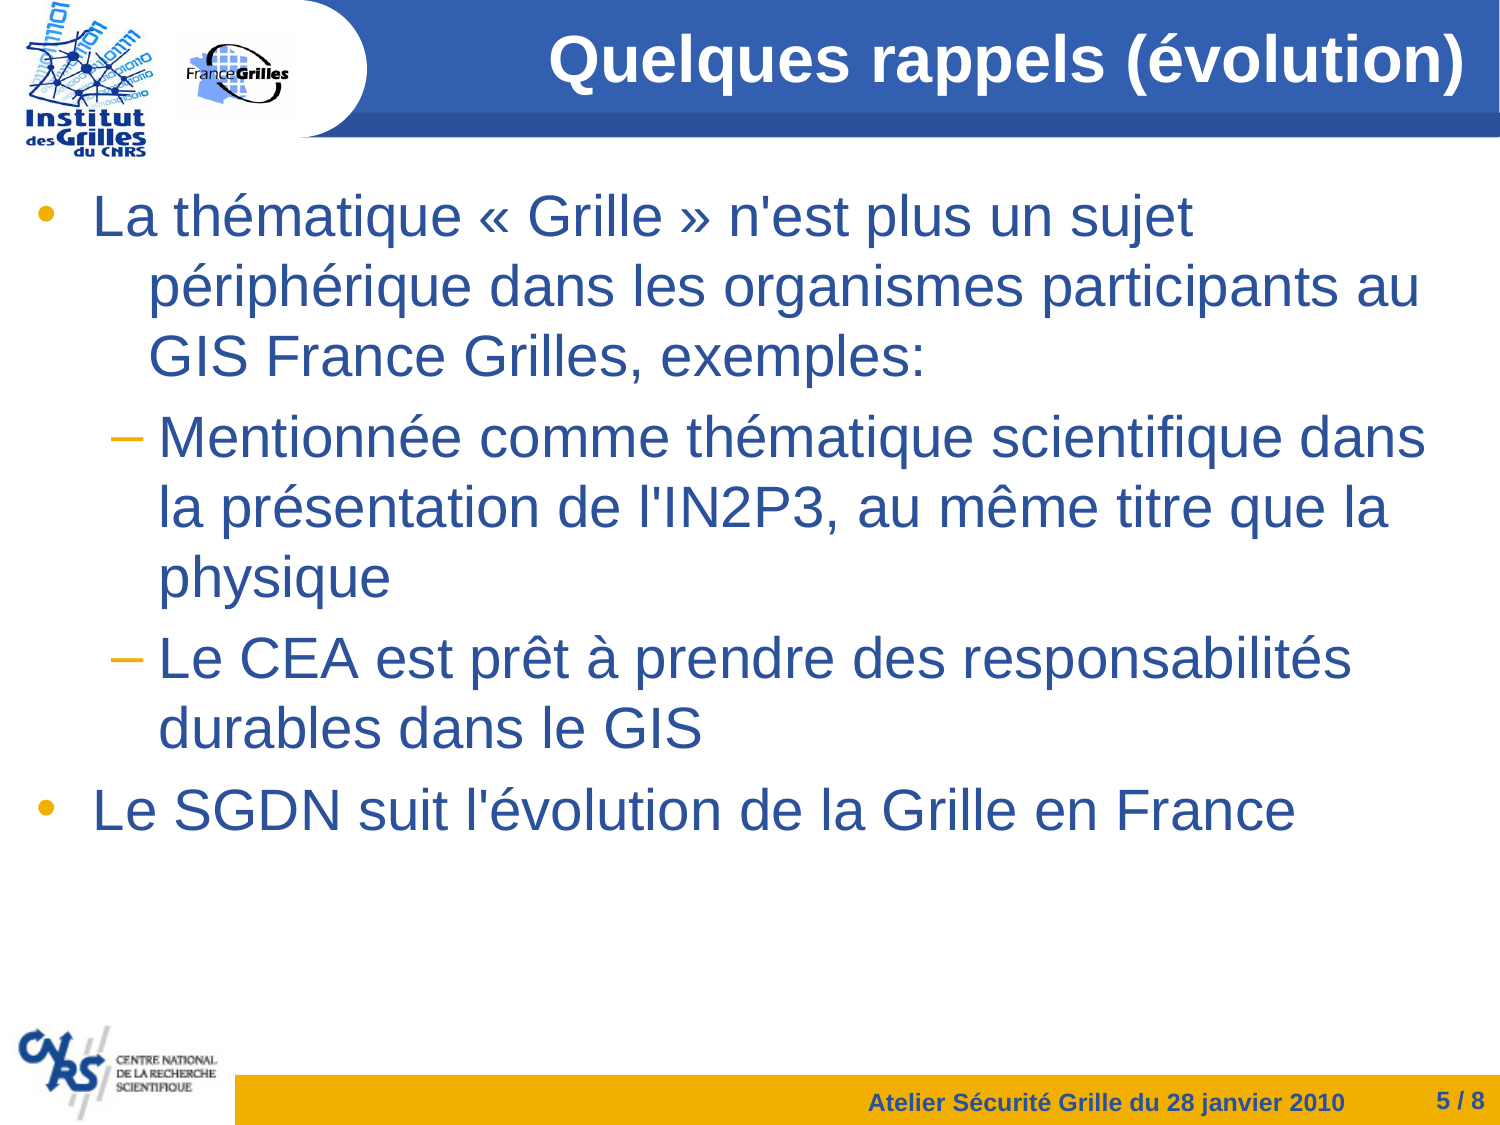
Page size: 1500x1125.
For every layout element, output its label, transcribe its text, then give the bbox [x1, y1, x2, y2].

text_box <numéro> / 8 [1397, 1076, 1500, 1125]
title Quelques rappels (évolution) [395, 0, 1500, 113]
list La thématique « Grille » n'est plus un sujet périphérique dans les organismes participants au GIS France Grilles, exemples: Mentionnée comme thématique scientifique dans la présentation de l'IN2P3, au même titre que la physique Le CEA est prêt à prendre des responsabilités durables dans le GIS Le SGDN suit l'évolution de la Grille en France [21, 170, 1472, 1062]
picture [0, 0, 298, 159]
picture [0, 1023, 235, 1125]
text_box Atelier Sécurité Grille du 28 janvier 2010 [261, 1079, 1362, 1125]
